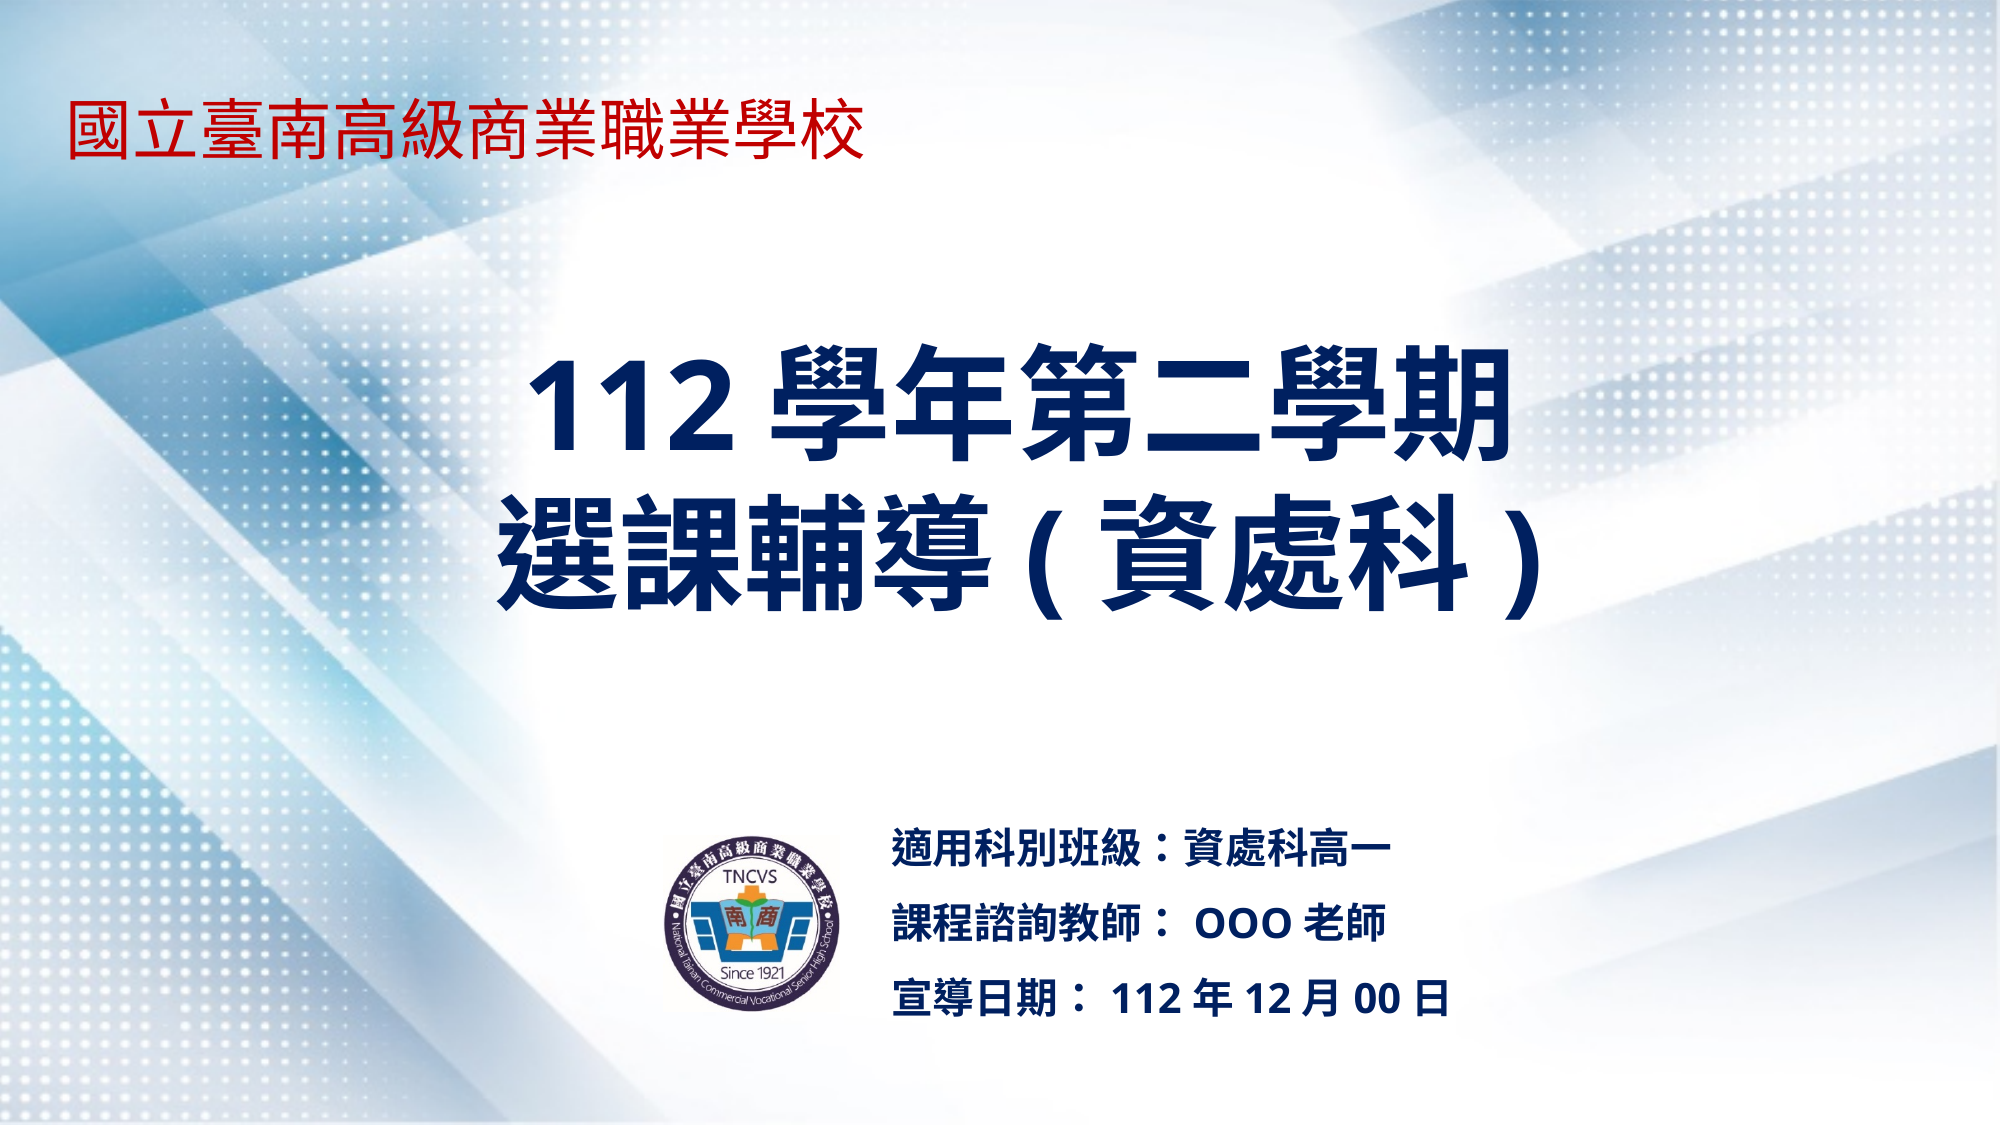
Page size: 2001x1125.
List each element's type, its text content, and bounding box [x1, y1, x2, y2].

picture [0, 0, 2000, 1125]
text_box 112學年第二學期 選課輔導(資處科) [448, 293, 1591, 634]
text_box 國立臺南高級商業職業學校 [50, 80, 1326, 176]
text_box 適用科別班級：資處科高一 課程諮詢教師：OOO老師 宣導日期：112年12月00日 [876, 814, 1863, 1030]
